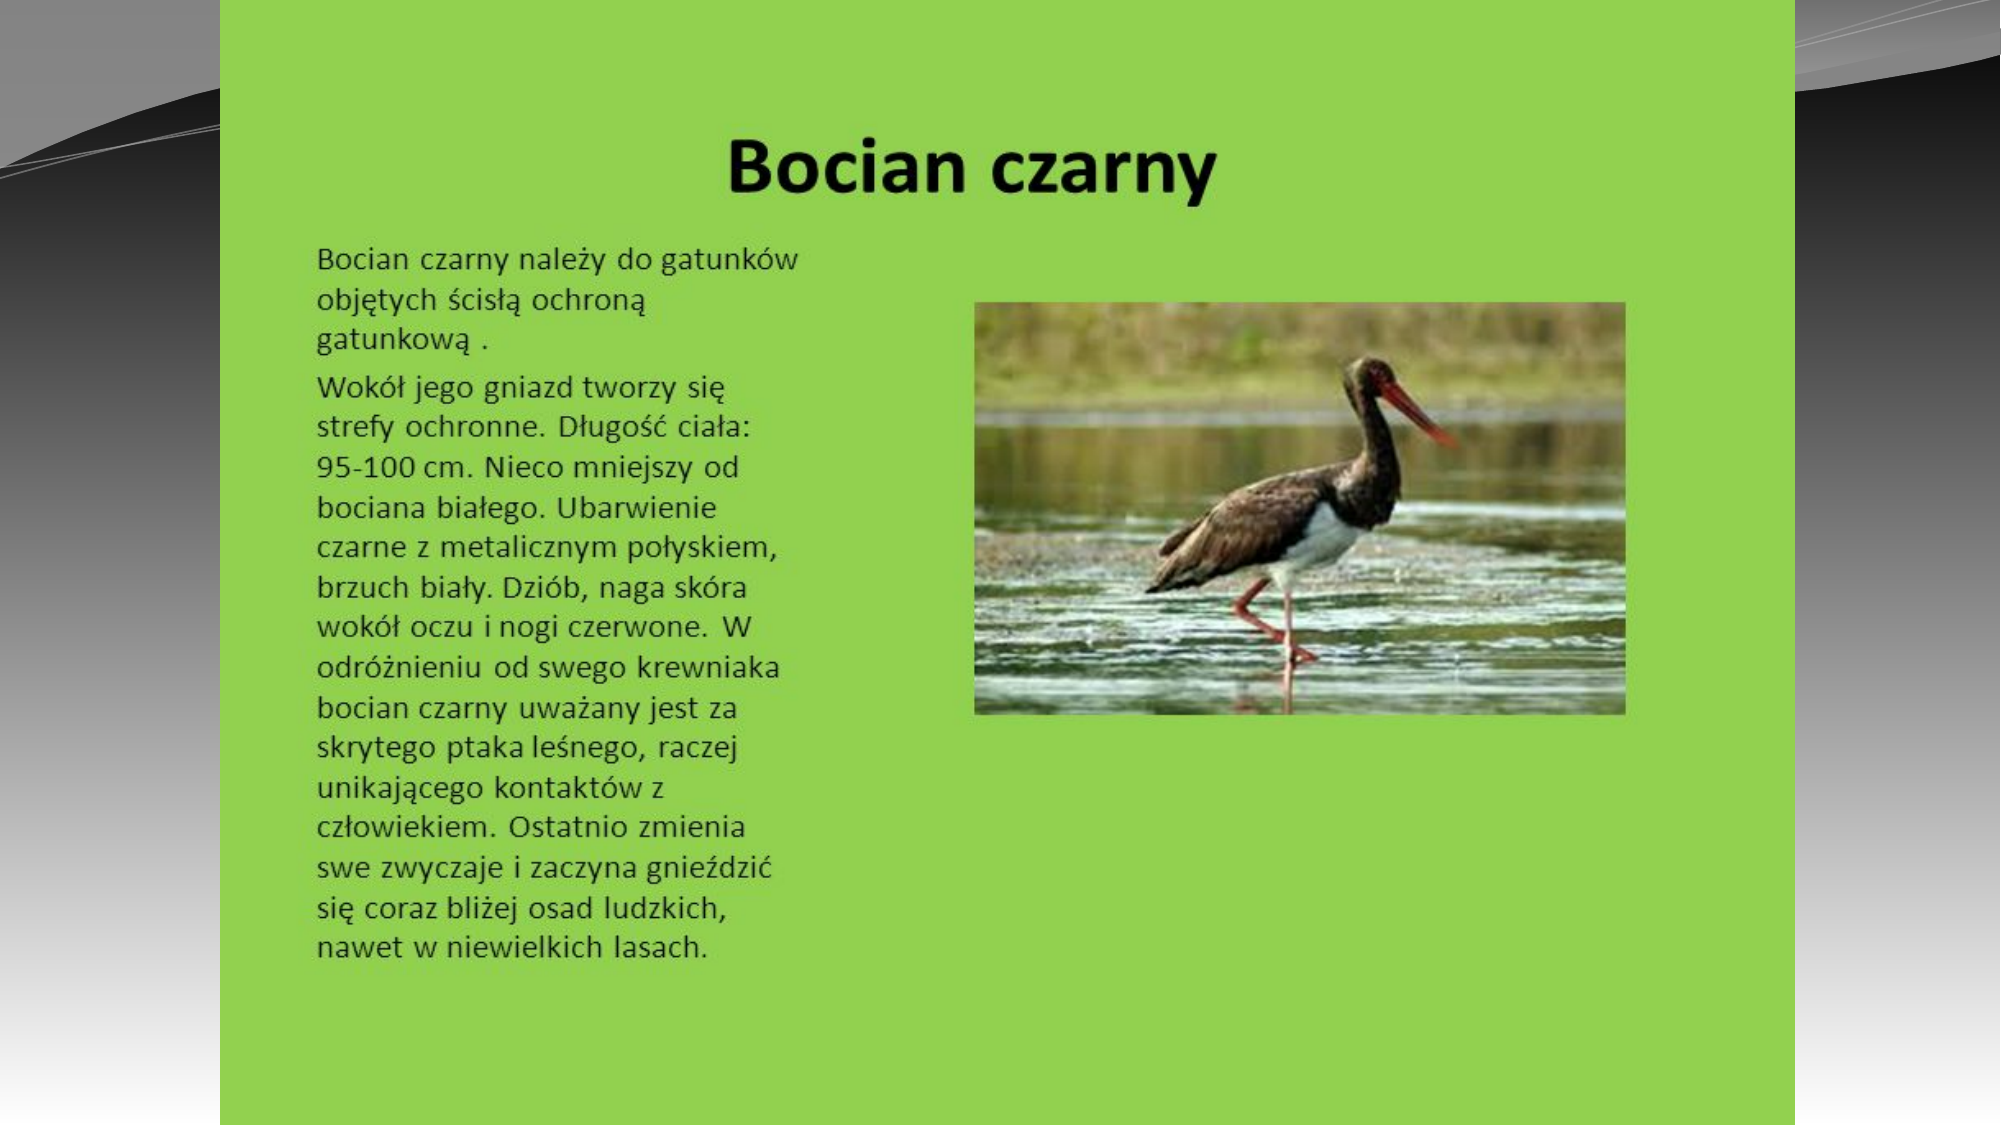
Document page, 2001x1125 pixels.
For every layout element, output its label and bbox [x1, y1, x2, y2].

picture [220, 0, 1795, 1125]
